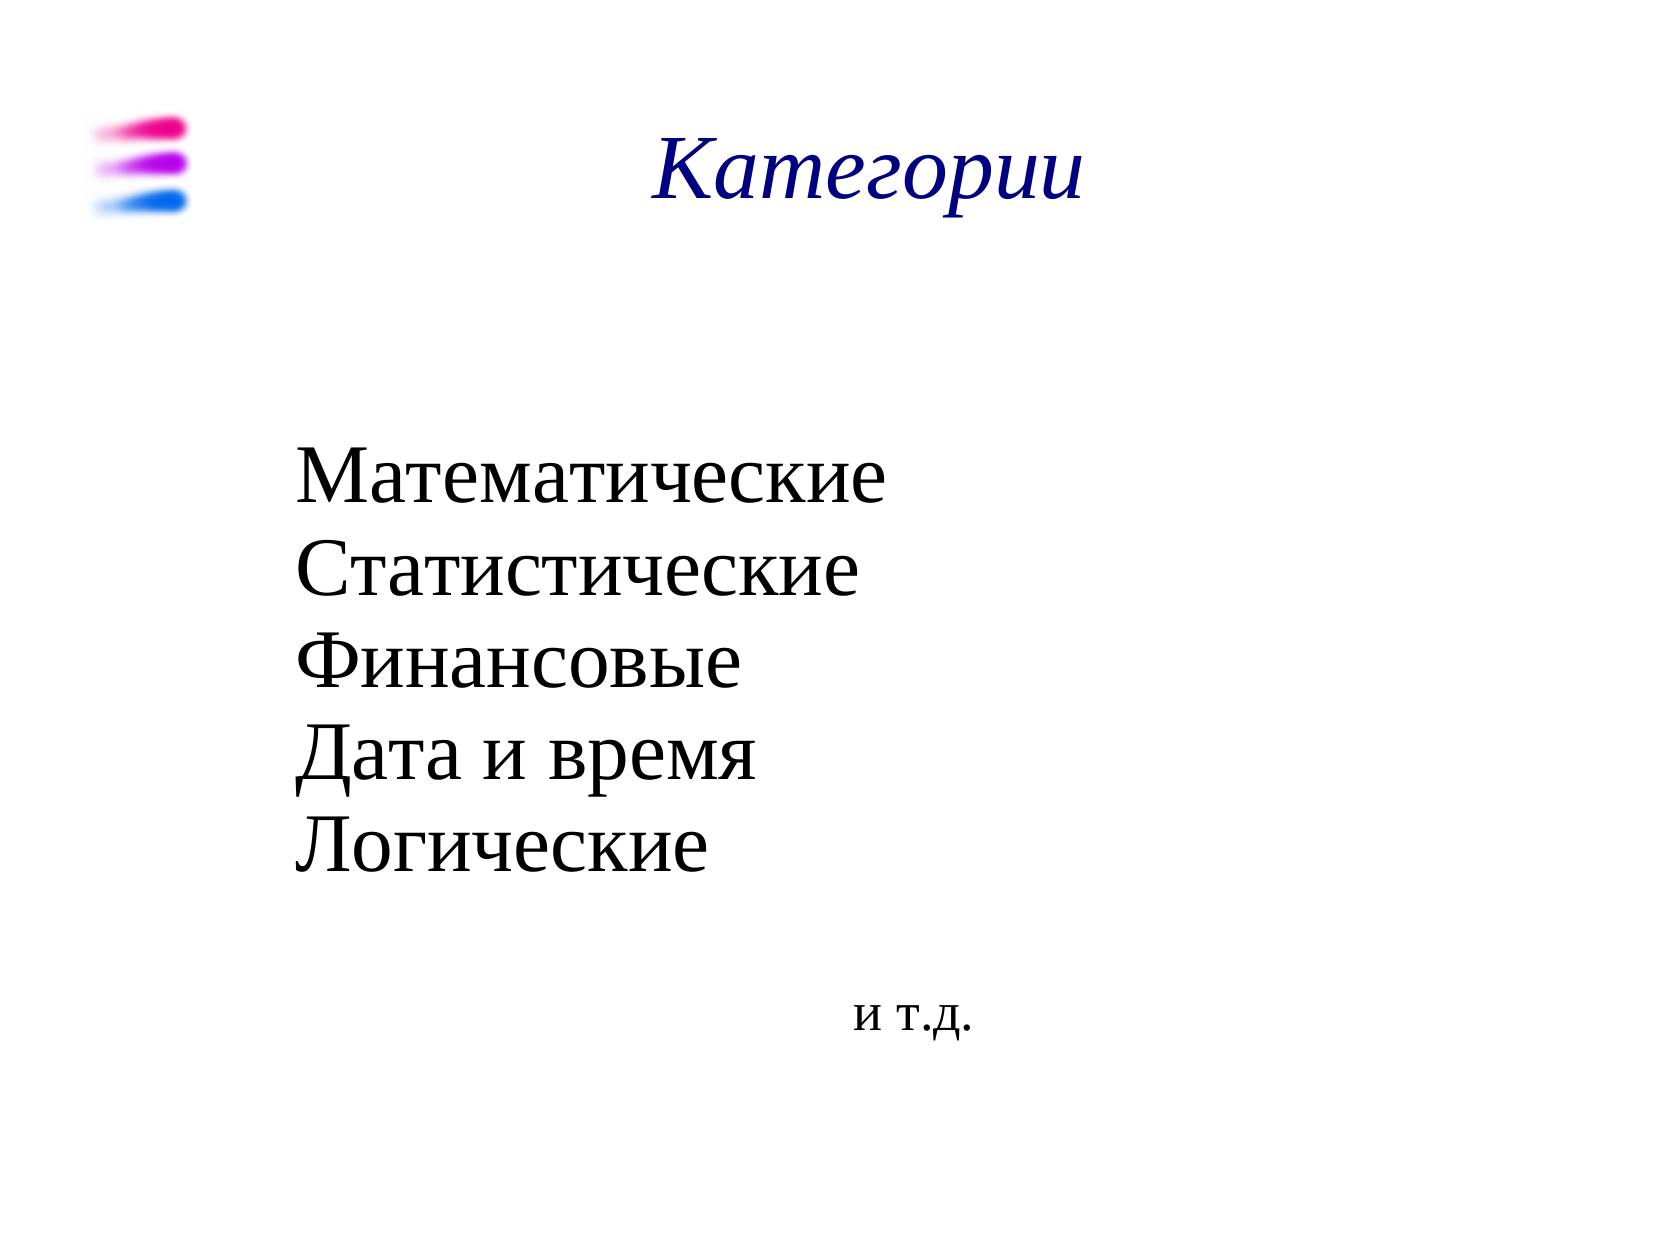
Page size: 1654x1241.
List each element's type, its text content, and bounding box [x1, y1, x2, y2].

subtitle Математические Статистические Финансовые Дата и время Логические и т.д. [295, 344, 1534, 1127]
title Категории [209, 64, 1531, 272]
picture [83, 110, 192, 224]
